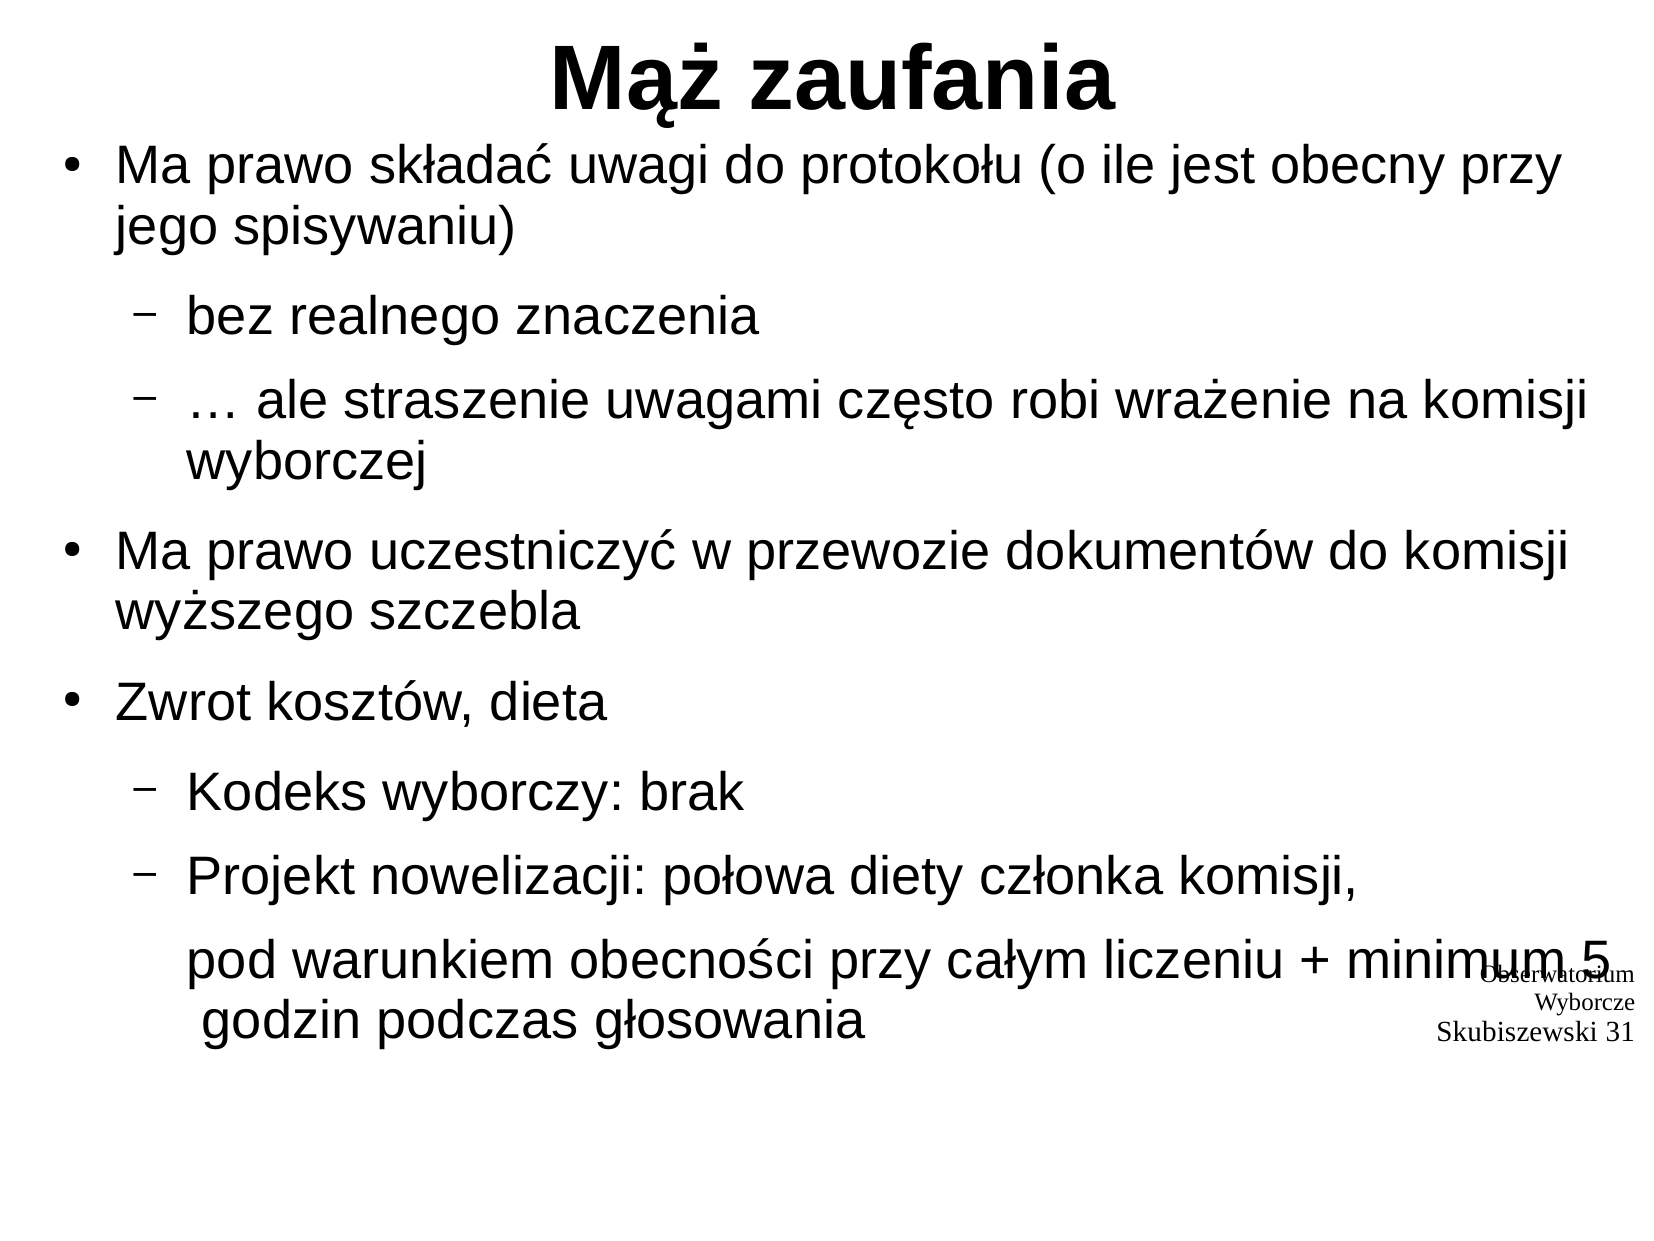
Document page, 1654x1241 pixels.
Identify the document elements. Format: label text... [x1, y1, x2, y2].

list Ma prawo składać uwagi do protokołu (o ile jest obecny przy jego spisywaniu) bez realnego znaczenia … ale straszenie uwagami często robi wrażenie na komisji wyborczej Ma prawo uczestniczyć w przewozie dokumentów do komisji wyższego szczebla Zwrot kosztów, dieta Kodeks wyborczy: brak Projekt nowelizacji: połowa diety członka komisji, pod warunkiem obecności przy całym liczeniu + minimum 5 godzin podczas głosowania [45, 135, 1621, 1186]
title Mąż zaufania [88, 26, 1577, 135]
